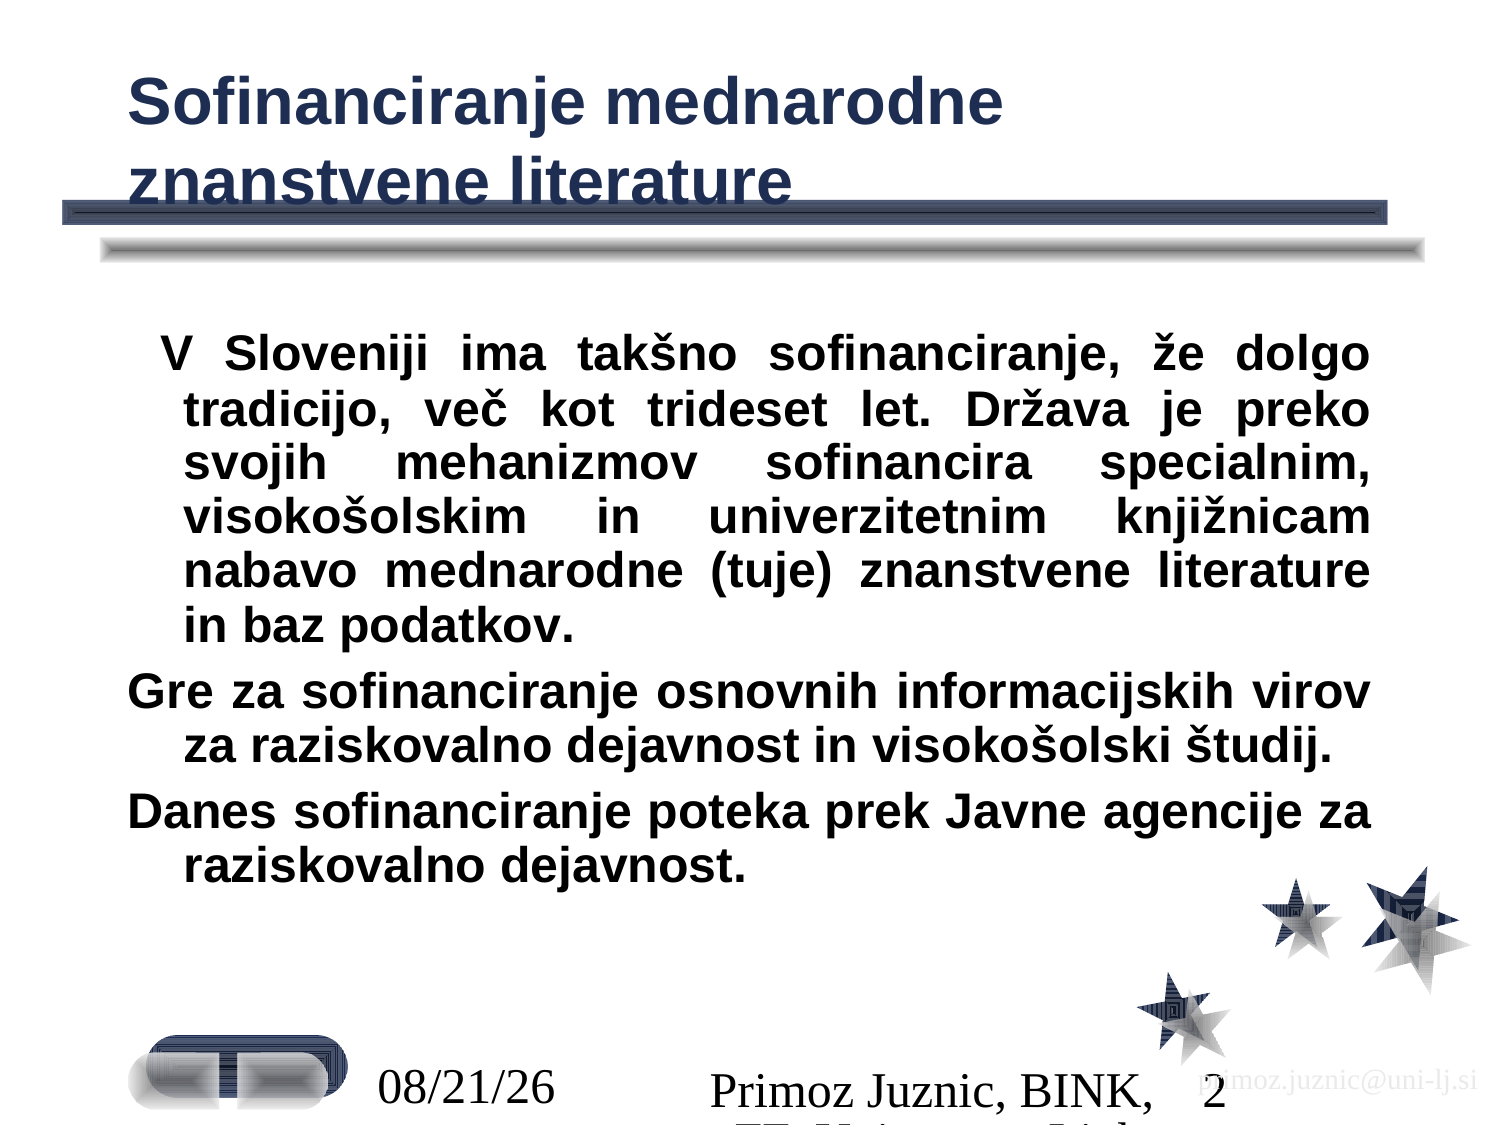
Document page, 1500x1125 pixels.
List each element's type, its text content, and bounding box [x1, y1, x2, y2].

title Sofinanciranje mednarodne znanstvene literature [112, 37, 1388, 225]
list V Sloveniji ima takšno sofinanciranje, že dolgo tradicijo, več kot trideset let. Država je preko svojih mehanizmov sofinancira specialnim, visokošolskim in univerzitetnim knjižnicam nabavo mednarodne (tuje) znanstvene literature in baz podatkov. Gre za sofinanciranje osnovnih informacijskih virov za raziskovalno dejavnost in visokošolski študij. Danes sofinanciranje poteka prek Javne agencije za raziskovalno dejavnost. [112, 312, 1388, 988]
